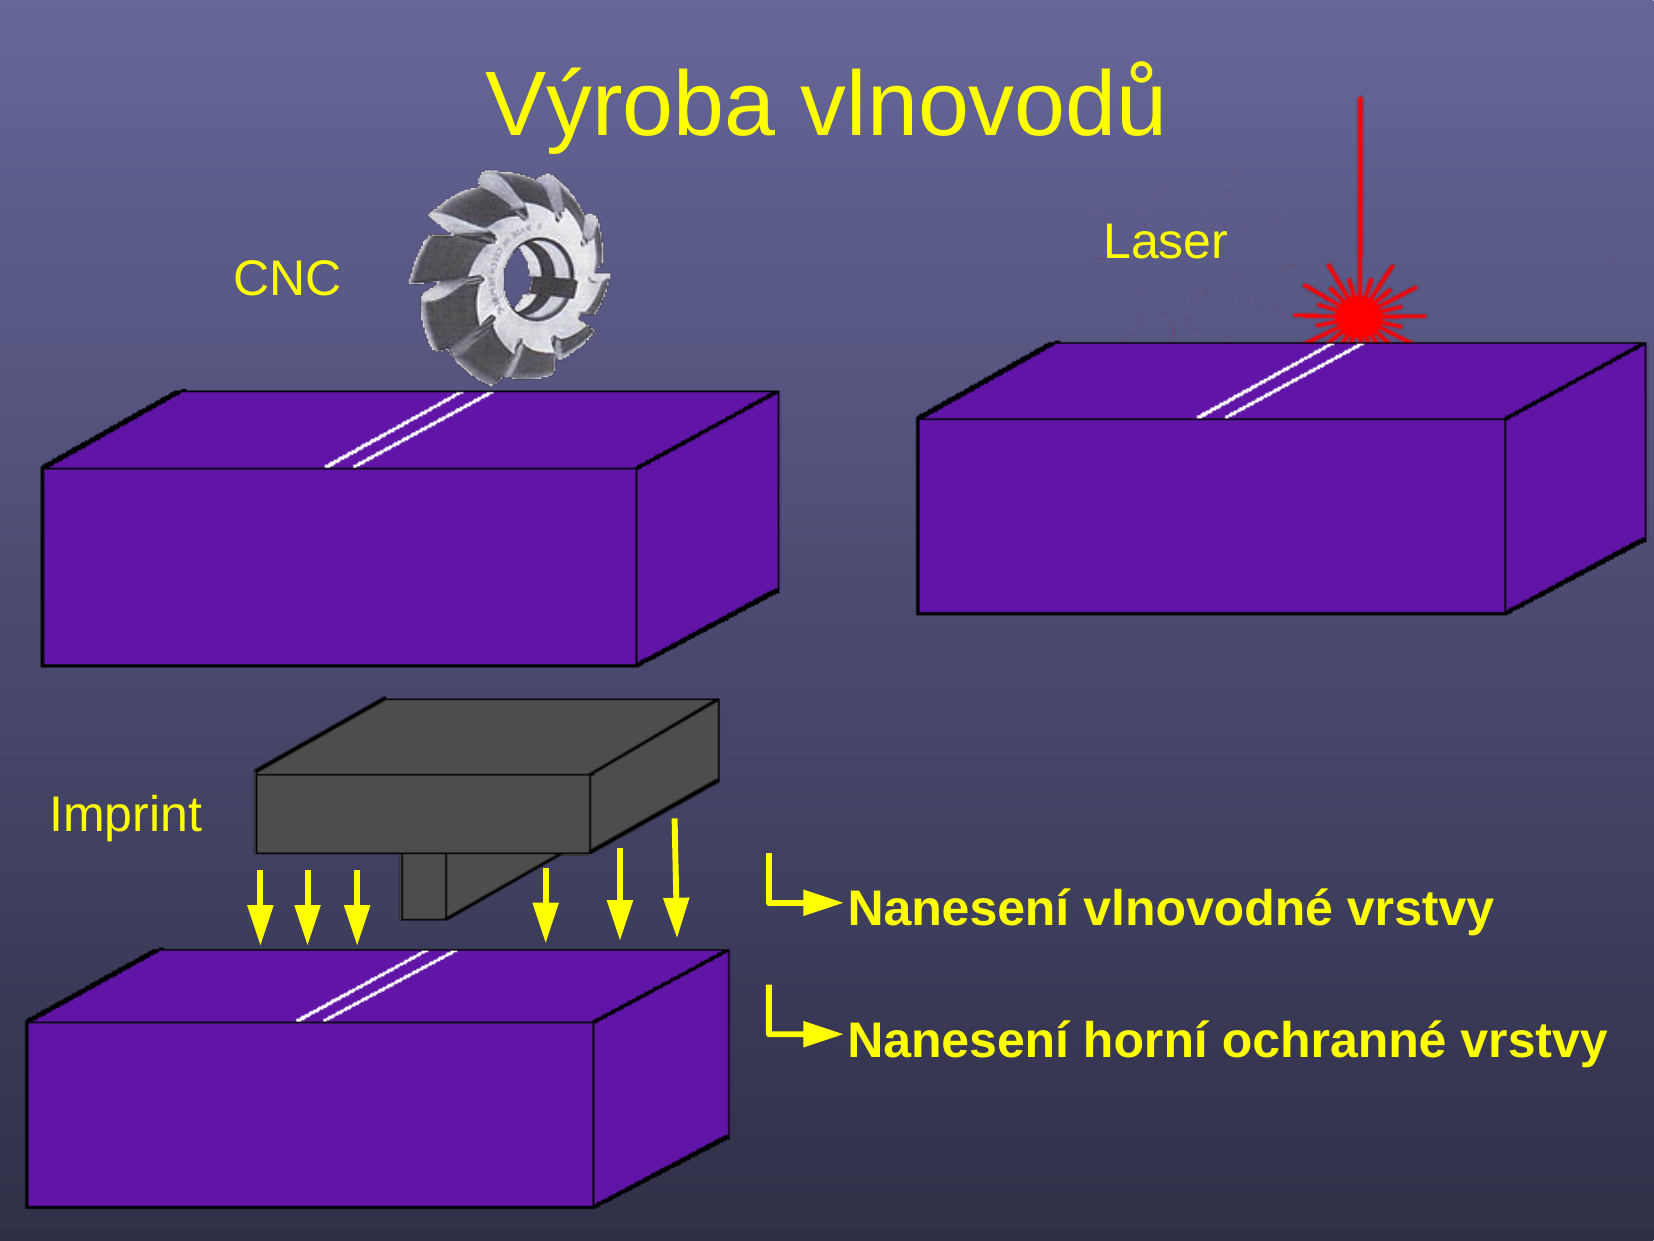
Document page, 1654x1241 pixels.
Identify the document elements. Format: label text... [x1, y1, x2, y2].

text_box Nanesení horní ochranné vrstvy [832, 1004, 1639, 1077]
text_box Nanesení vlnovodné vrstvy [832, 872, 1555, 945]
title Výroba vlnovodů [82, 0, 1571, 208]
picture [907, 74, 1654, 630]
picture [17, 158, 787, 1223]
